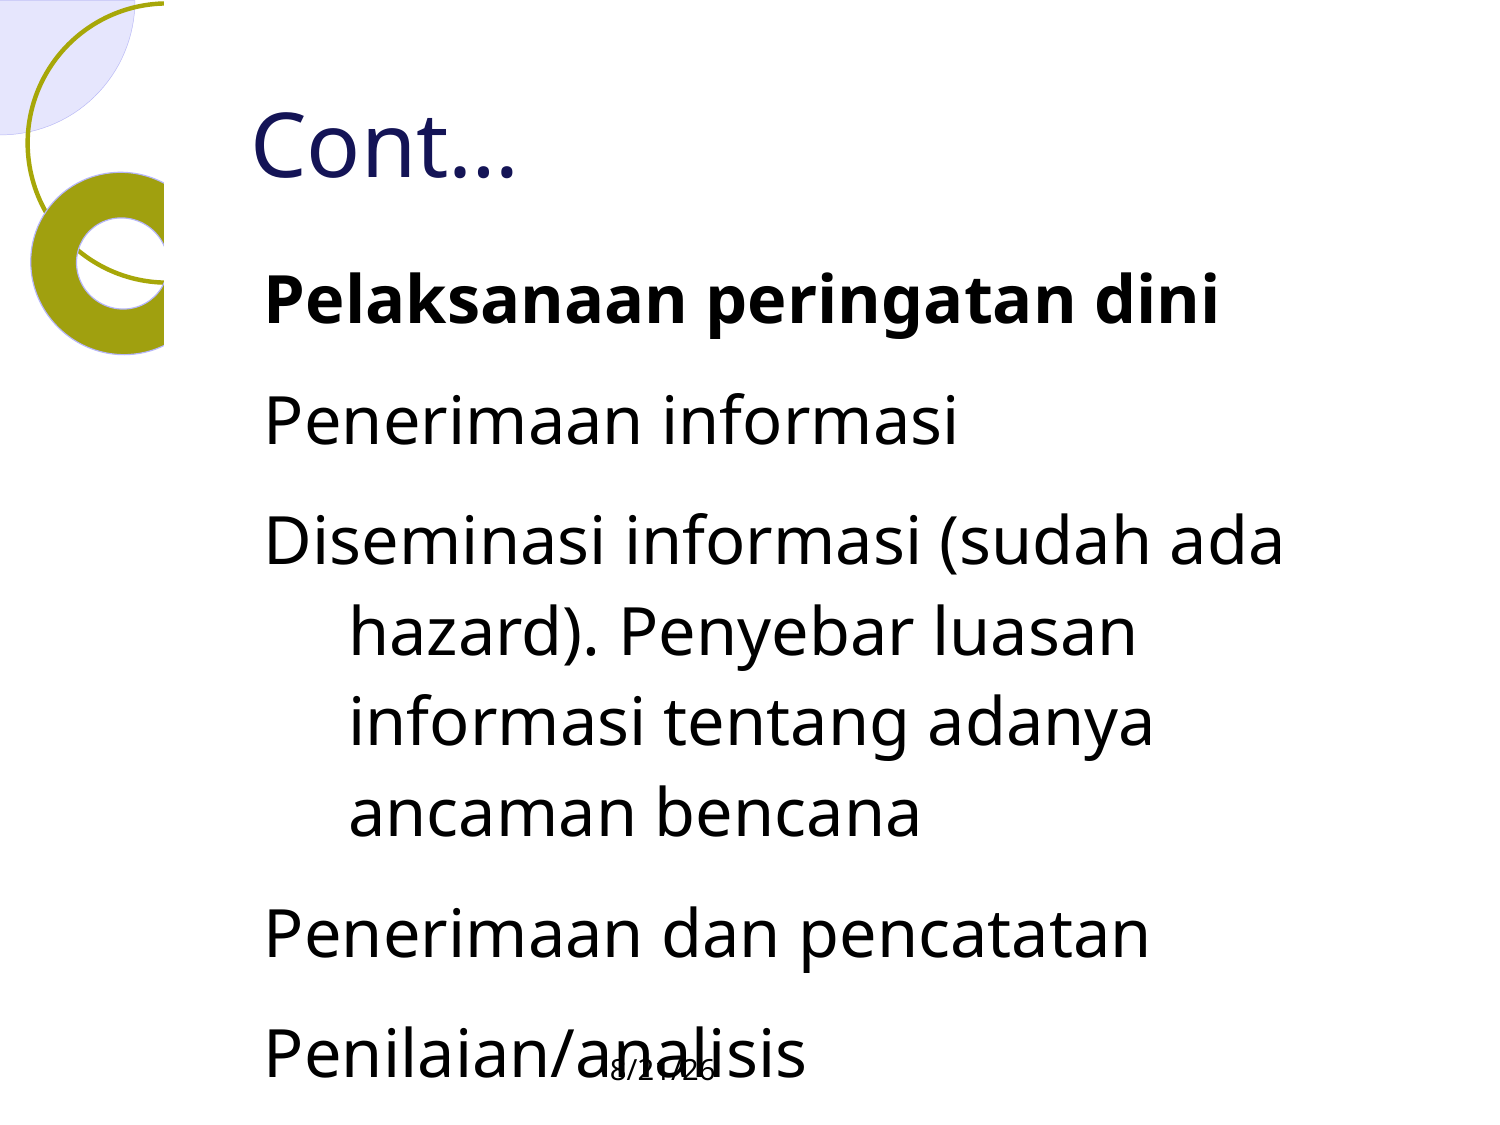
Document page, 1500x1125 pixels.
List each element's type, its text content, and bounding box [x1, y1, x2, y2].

list Pelaksanaan peringatan dini Penerimaan informasi Diseminasi informasi (sudah ada hazard). Penyebar luasan informasi tentang adanya ancaman bencana Penerimaan dan pencatatan Penilaian/analisis Penetapan peringatan dini [235, 237, 1466, 1108]
title Cont… [235, 33, 1466, 237]
